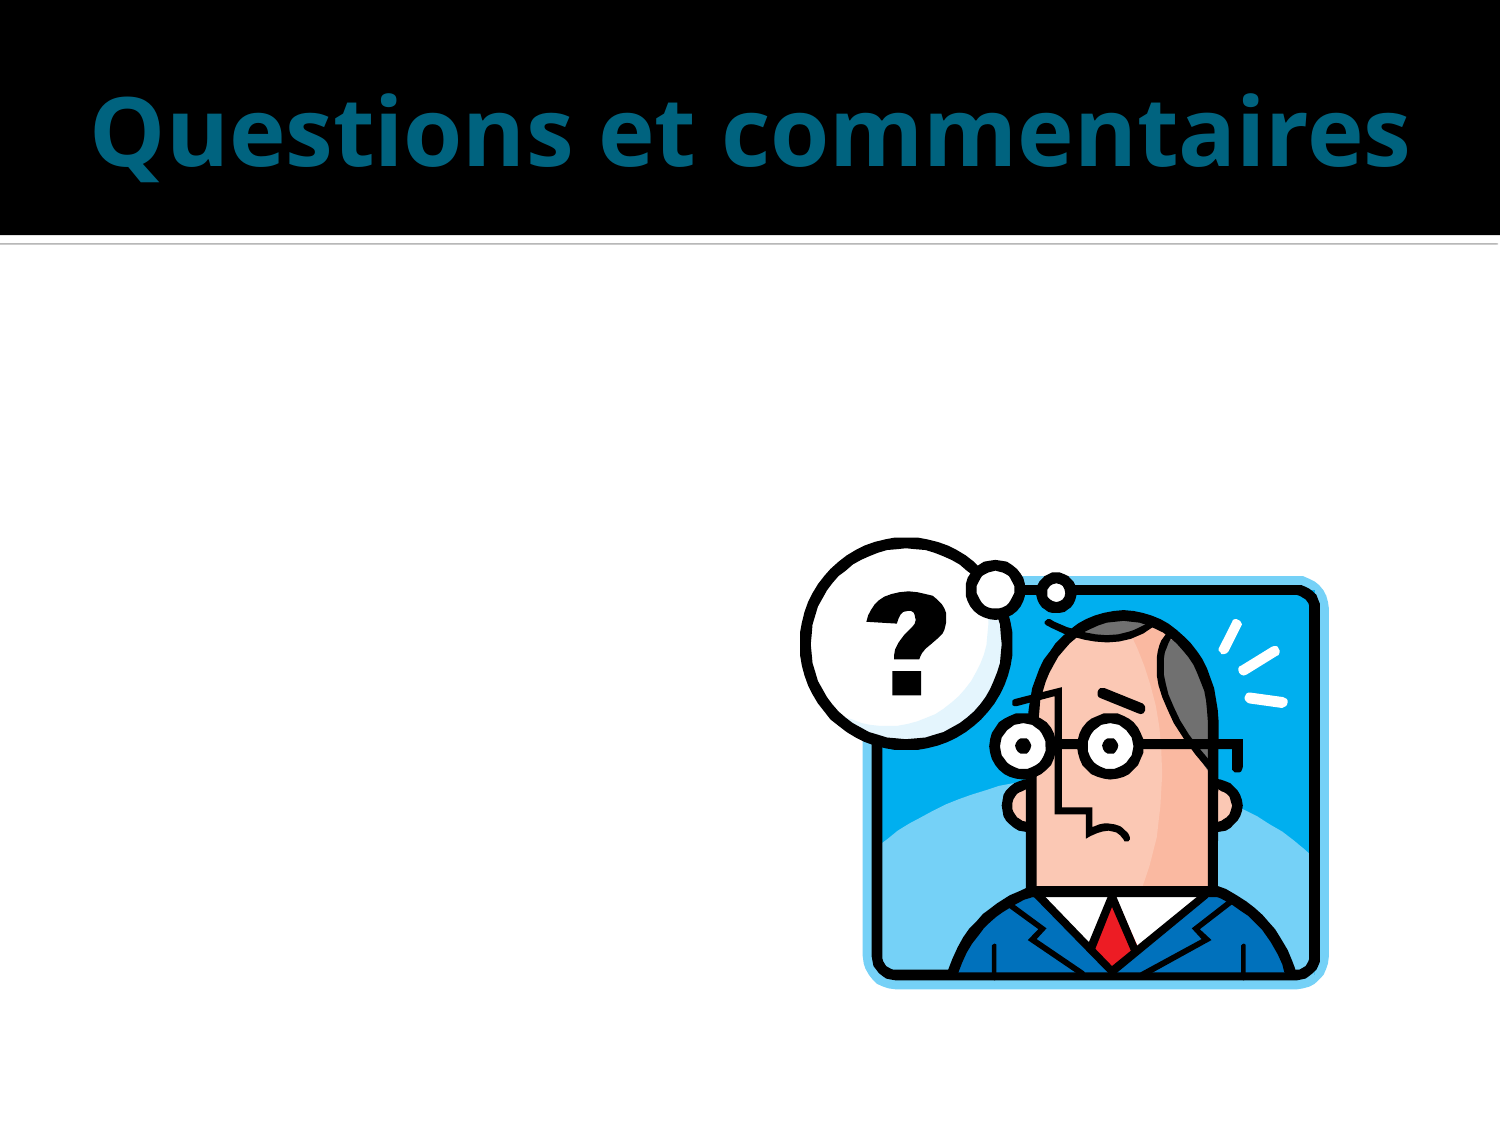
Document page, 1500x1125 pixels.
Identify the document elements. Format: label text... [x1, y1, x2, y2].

text_box Questions et commentaires [75, 25, 1425, 231]
picture [800, 537, 1329, 990]
